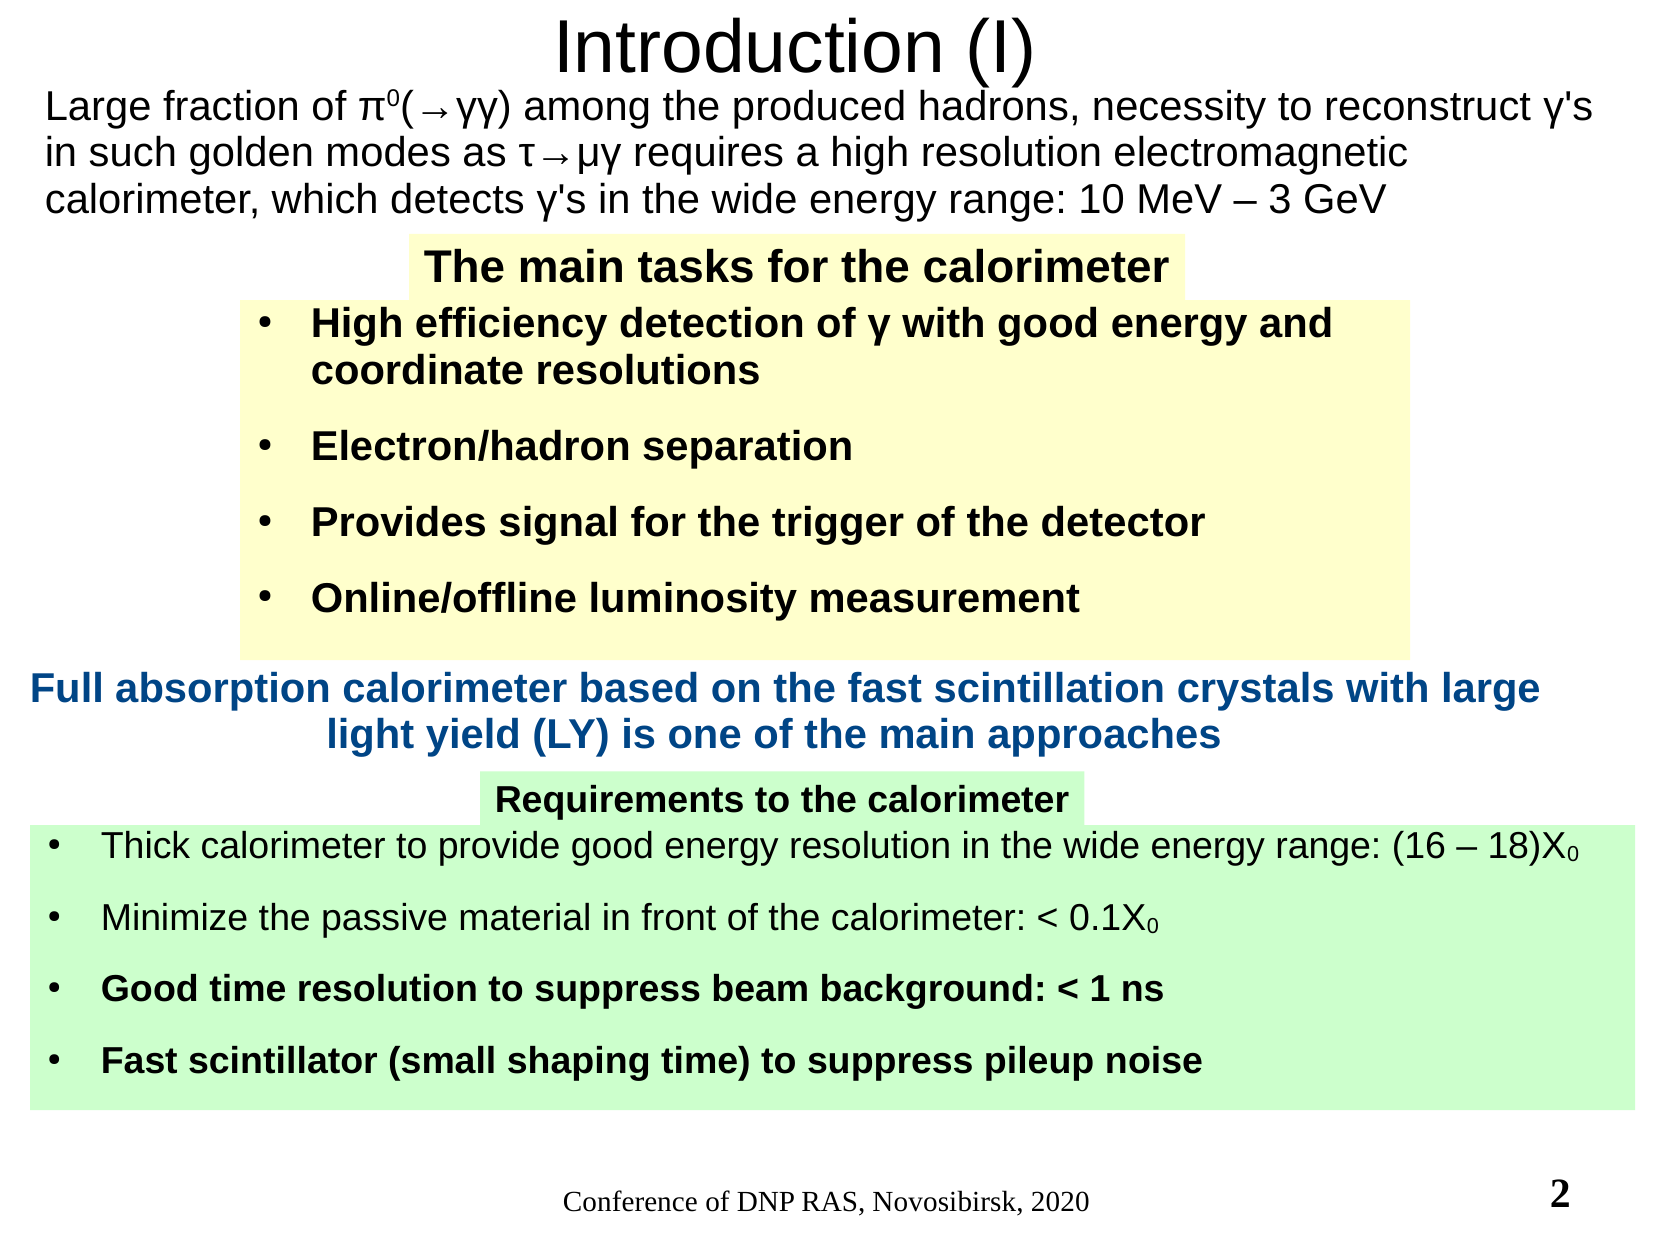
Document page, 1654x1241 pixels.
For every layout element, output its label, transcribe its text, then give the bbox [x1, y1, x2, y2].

text_box The main tasks for the calorimeter [409, 233, 1186, 301]
title Introduction (I) [270, 2, 1321, 75]
list High efficiency detection of γ with good energy and coordinate resolutions Electron/hadron separation Provides signal for the trigger of the detector Online/offline luminosity measurement [240, 300, 1411, 657]
list Thick calorimeter to provide good energy resolution in the wide energy range: (16 – 18)X0 Minimize the passive material in front of the calorimeter: < 0.1X0 Good time resolution to suppress beam background: < 1 ns Fast scintillator (small shaping time) to suppress pileup noise [30, 825, 1636, 1111]
text_box Large fraction of π0(→γγ) among the produced hadrons, necessity to reconstruct γ's in such golden modes as τ→μγ requires a high resolution electromagnetic calorimeter, which detects γ's in the wide energy range: 10 MeV – 3 GeV [30, 75, 1654, 231]
text_box Full absorption calorimeter based on the fast scintillation crystals with large light yield (LY) is one of the main approaches [15, 657, 1591, 766]
text_box Requirements to the calorimeter [480, 771, 1085, 825]
